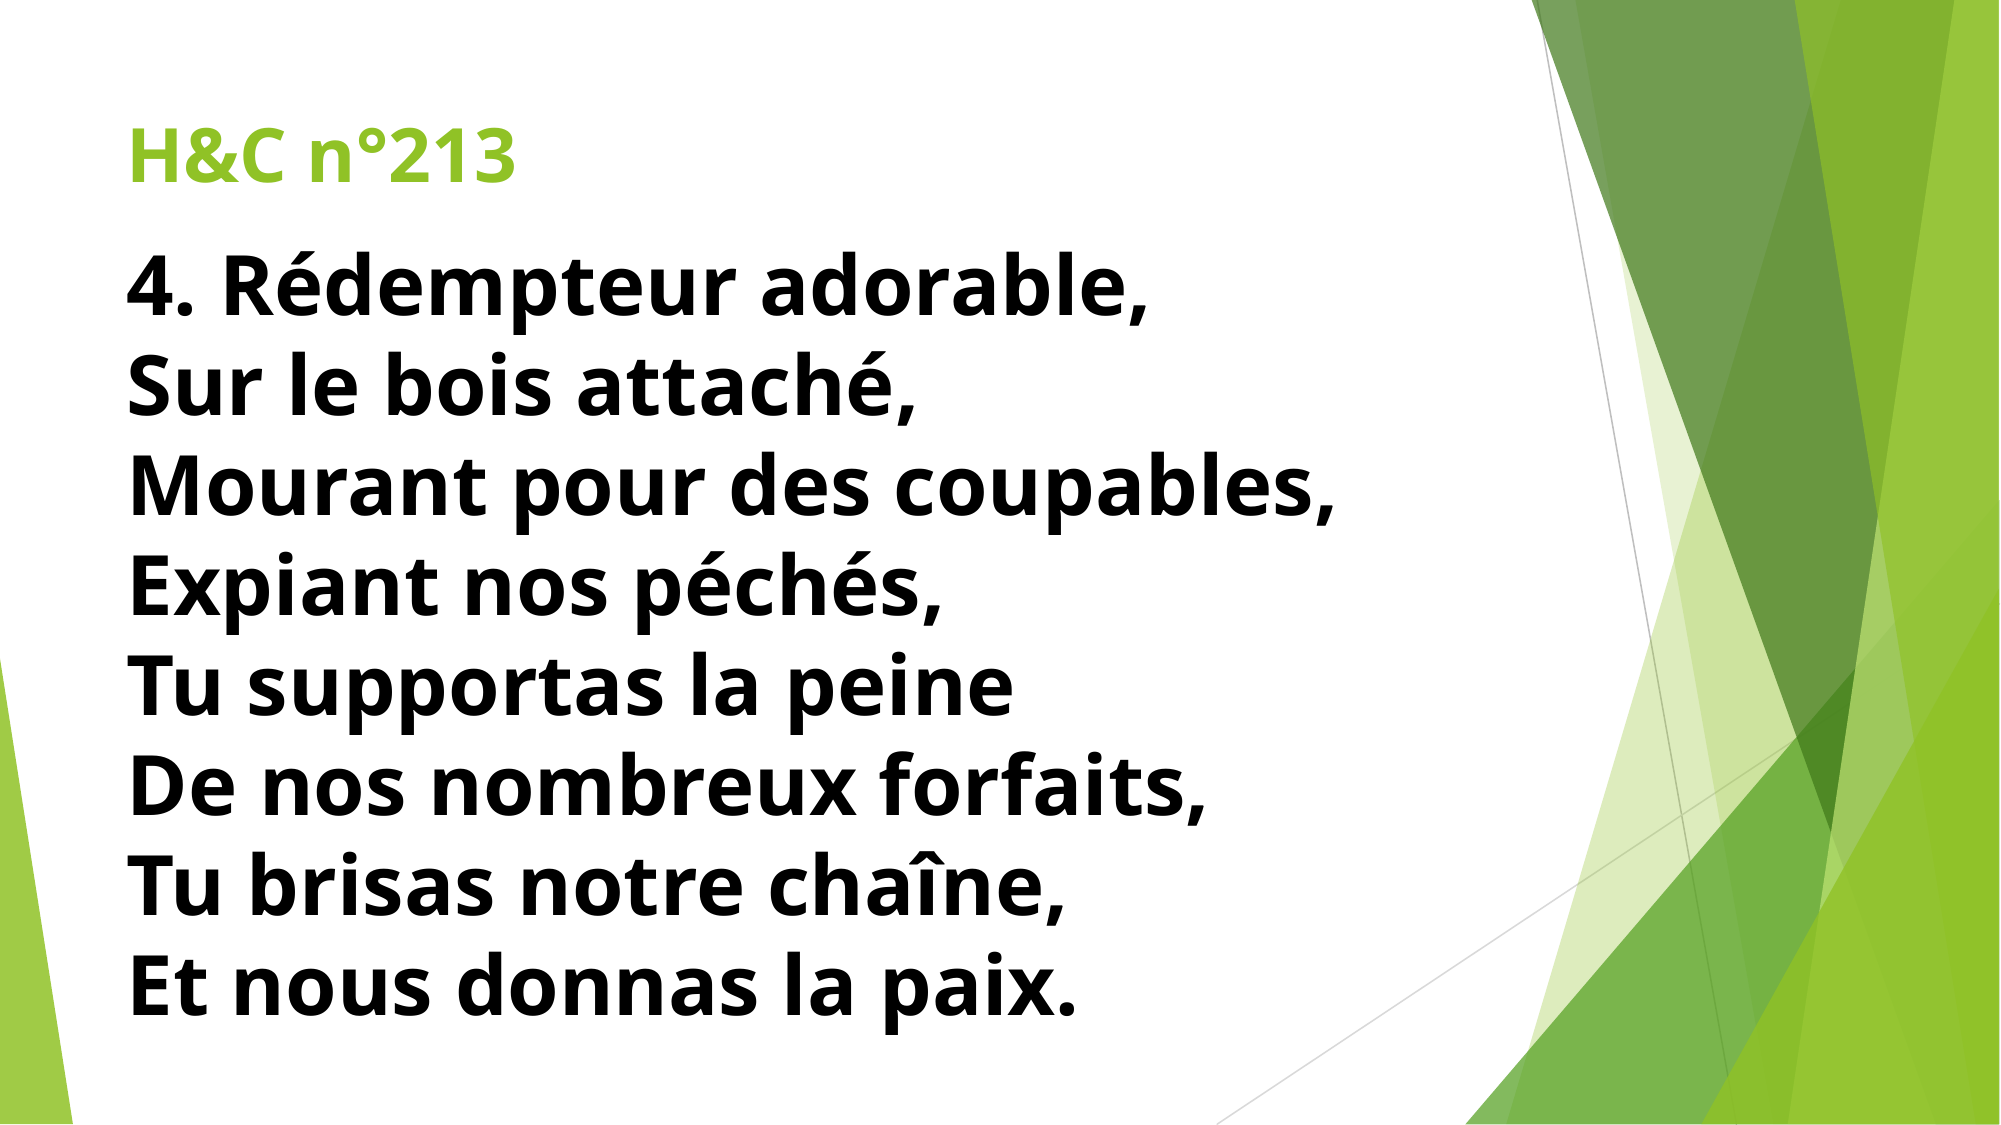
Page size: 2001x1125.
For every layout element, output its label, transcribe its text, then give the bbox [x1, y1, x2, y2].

text_box H&C n°213 [111, 99, 1522, 224]
text_box 4. Rédempteur adorable, Sur le bois attaché, Mourant pour des coupables, Expiant nos péchés, Tu supportas la peine De nos nombreux forfaits, Tu brisas notre chaîne, Et nous donnas la paix. [111, 224, 1949, 1063]
